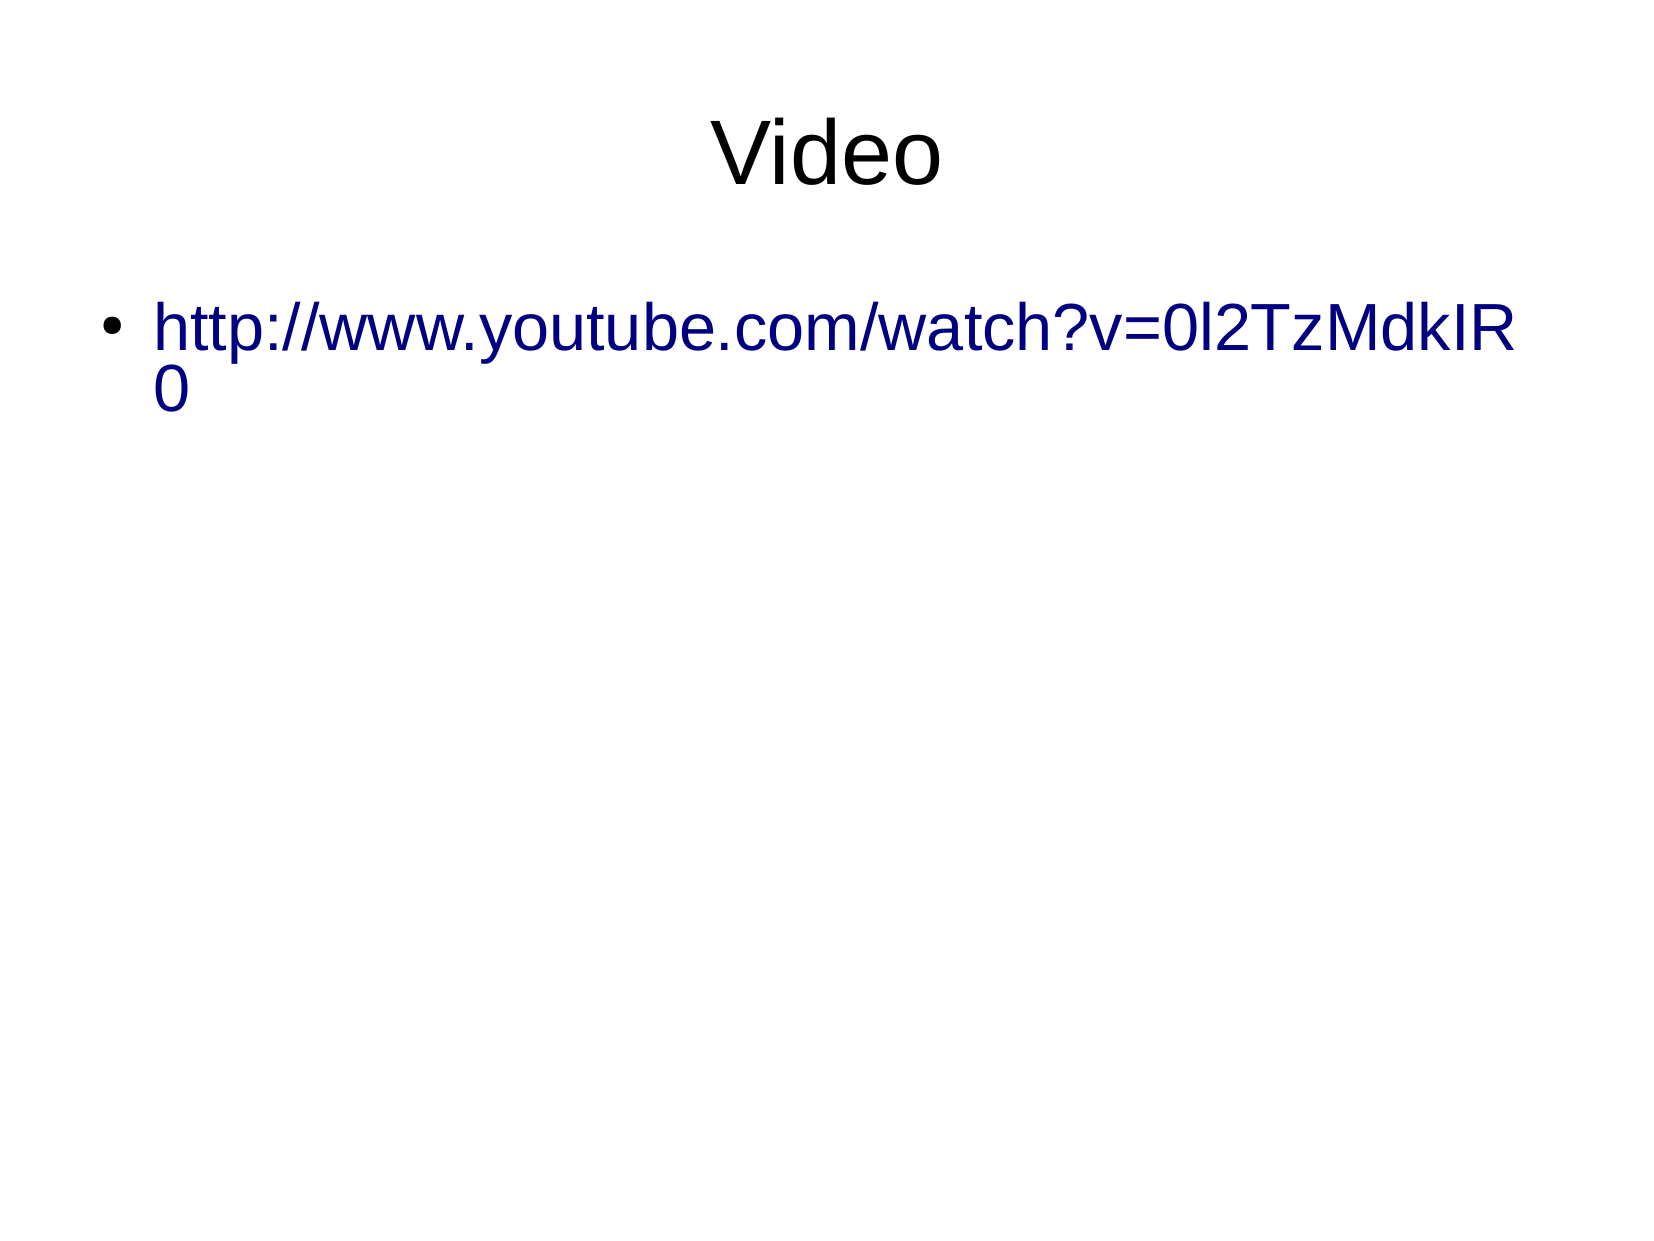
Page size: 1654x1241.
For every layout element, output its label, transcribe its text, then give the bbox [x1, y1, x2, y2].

list http://www.youtube.com/watch?v=0l2TzMdkIR0 [82, 290, 1538, 1010]
title Video [82, 49, 1571, 257]
